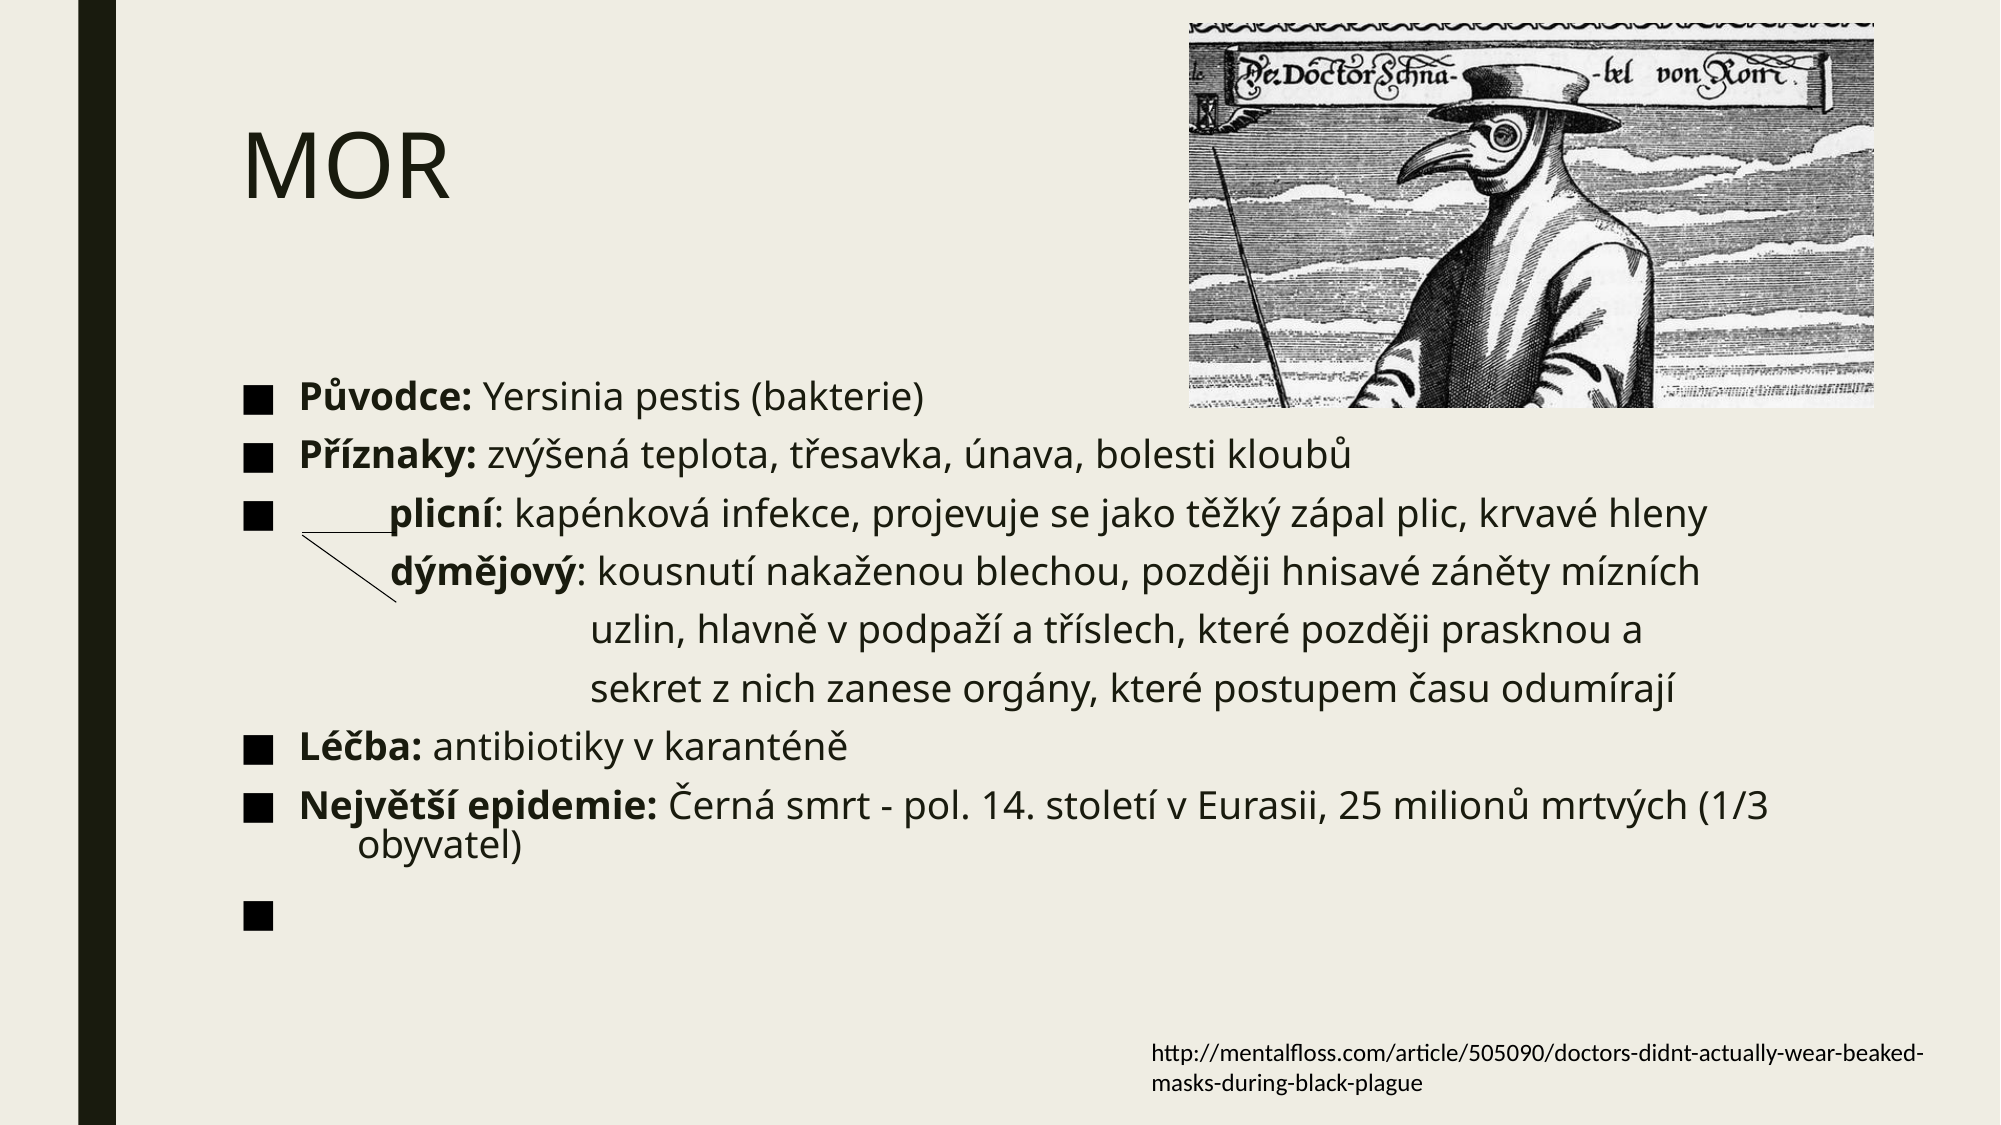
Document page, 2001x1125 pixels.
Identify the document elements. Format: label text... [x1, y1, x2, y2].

title MOR [225, 112, 1189, 357]
picture [1189, 23, 1874, 408]
text_box http://mentalfloss.com/article/505090/doctors-didnt-actually-wear-beaked-masks-during-black-plague [1136, 1029, 1968, 1105]
list Původce: Yersinia pestis (bakterie) Příznaky: zvýšená teplota, třesavka, únava, bolesti kloubů plicní: kapénková infekce, projevuje se jako těžký zápal plic, krvavé hleny dýmějový: kousnutí nakaženou blechou, později hnisavé záněty mízních uzlin, hlavně v podpaží a tříslech, které později prasknou a sekret z nich zanese orgány, které postupem času odumírají Léčba: antibiotiky v karanténě Největší epidemie: Černá smrt - pol. 14. století v Eurasii, 25 milionů mrtvých (1/3 obyvatel) [225, 371, 1801, 959]
